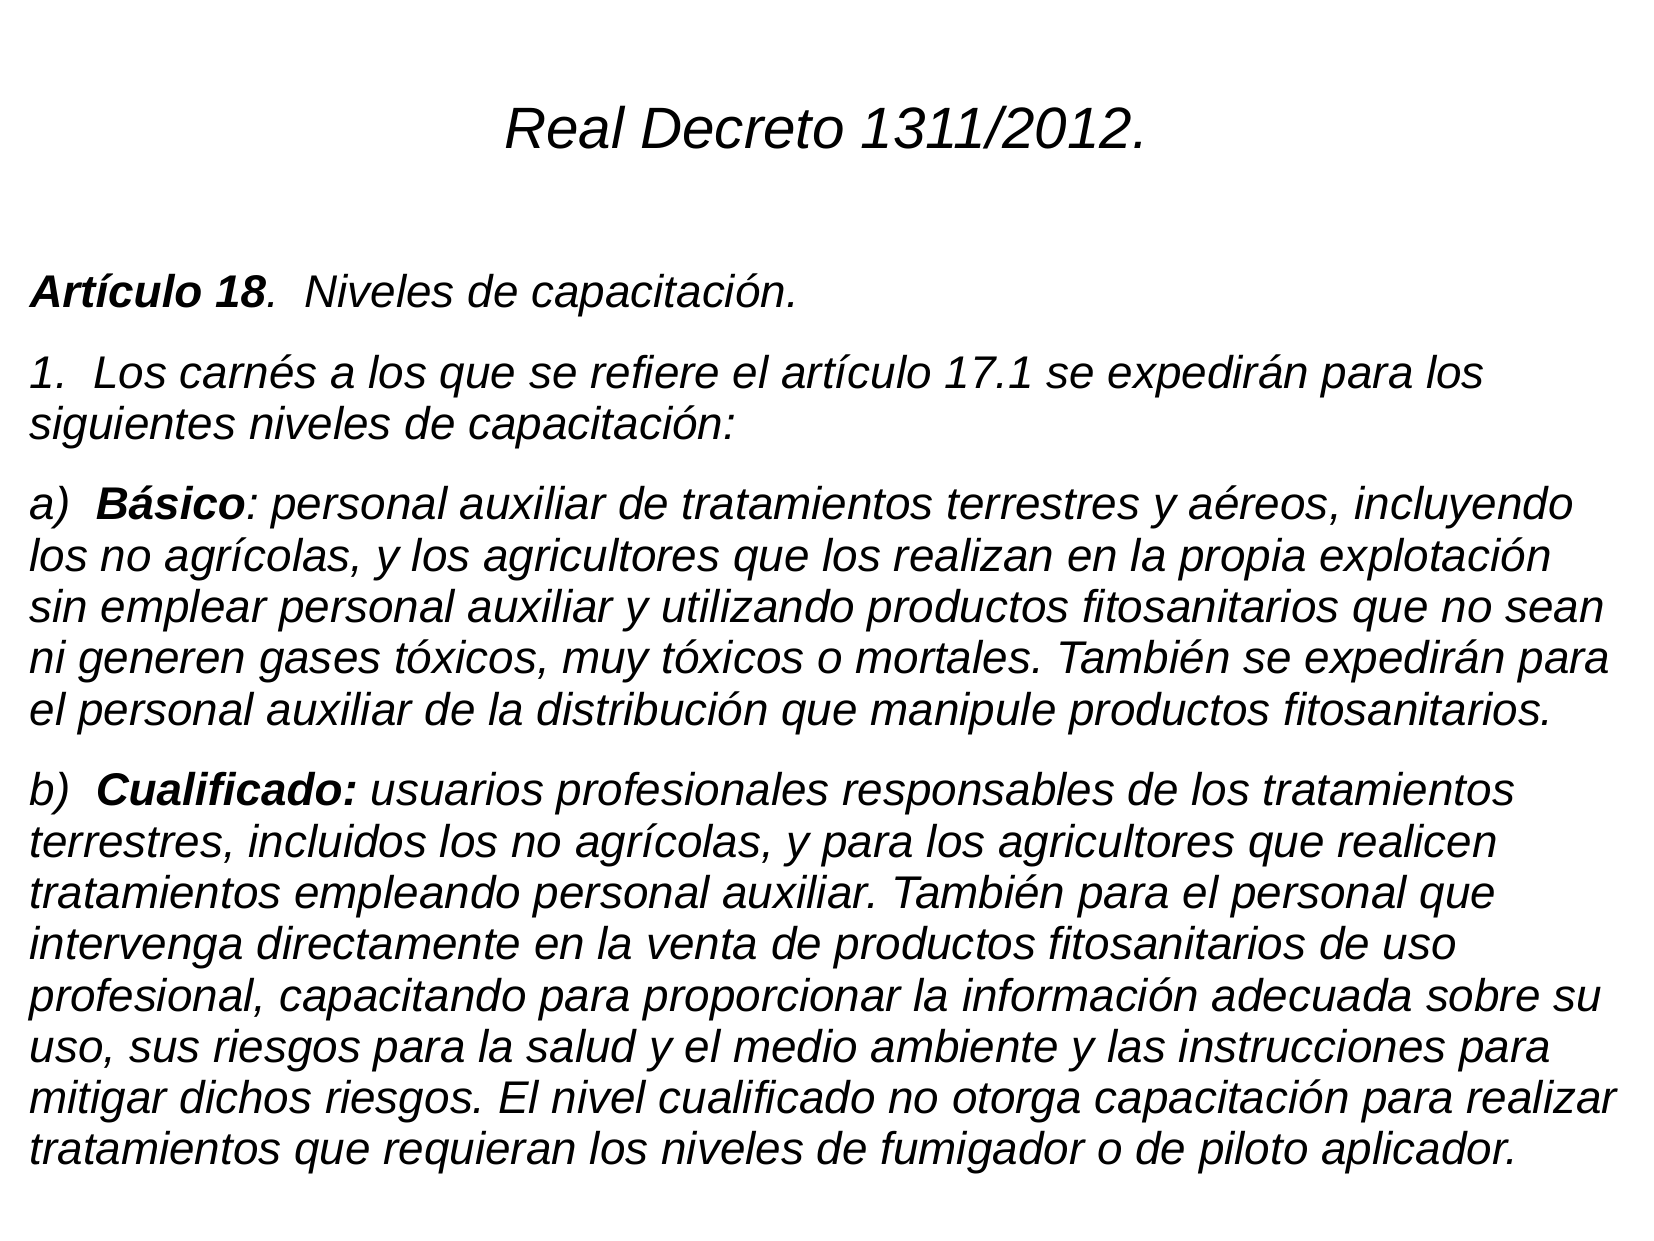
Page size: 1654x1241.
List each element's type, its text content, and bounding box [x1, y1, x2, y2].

list Artículo 18. Niveles de capacitación. 1. Los carnés a los que se refiere el artículo 17.1 se expedirán para los siguientes niveles de capacitación: a) Básico: personal auxiliar de tratamientos terrestres y aéreos, incluyendo los no agrícolas, y los agricultores que los realizan en la propia explotación sin emplear personal auxiliar y utilizando productos fitosanitarios que no sean ni generen gases tóxicos, muy tóxicos o mortales. También se expedirán para el personal auxiliar de la distribución que manipule productos fitosanitarios. b) Cualificado: usuarios profesionales responsables de los tratamientos terrestres, incluidos los no agrícolas, y para los agricultores que realicen tratamientos empleando personal auxiliar. También para el personal que intervenga directamente en la venta de productos fitosanitarios de uso profesional, capacitando para proporcionar la información adecuada sobre su uso, sus riesgos para la salud y el medio ambiente y las instrucciones para mitigar dichos riesgos. El nivel cualificado no otorga capacitación para realizar tratamientos que requieran los niveles de fumigador o de piloto aplicador. [29, 265, 1625, 1241]
title Real Decreto 1311/2012. [82, 49, 1571, 207]
